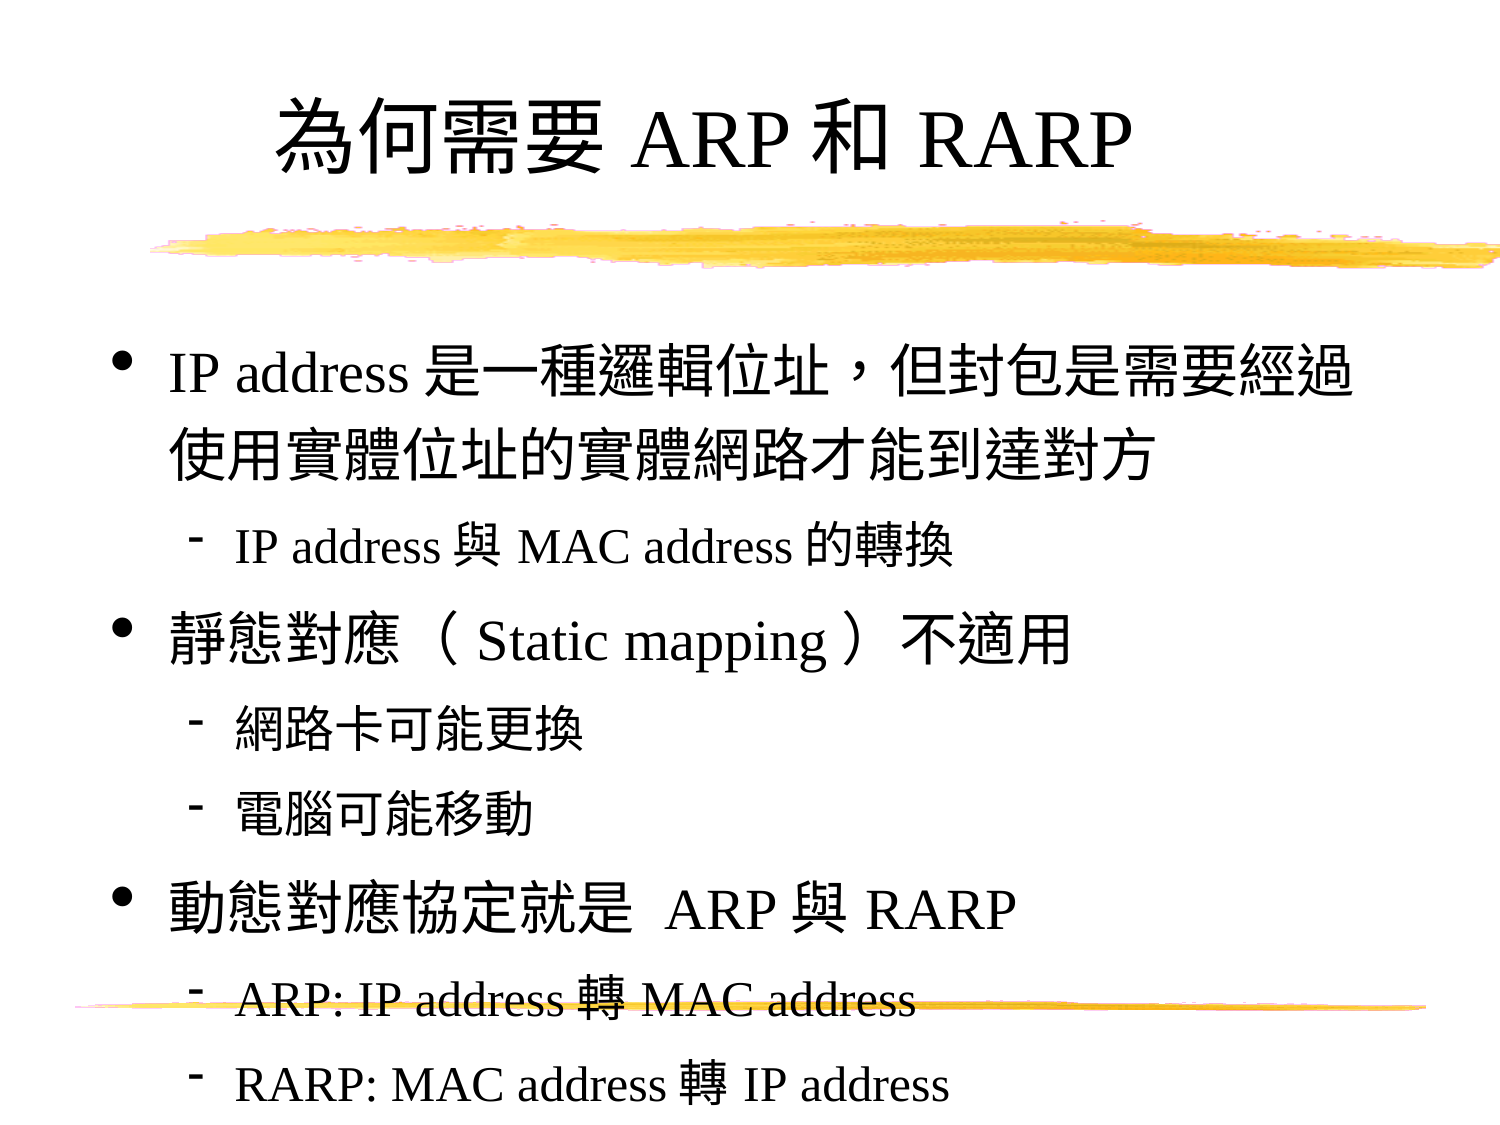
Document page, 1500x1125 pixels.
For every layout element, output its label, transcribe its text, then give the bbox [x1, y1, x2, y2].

picture [836, 999, 842, 1013]
picture [420, 1004, 429, 1013]
picture [795, 999, 806, 1013]
picture [260, 999, 276, 1013]
picture [443, 999, 454, 1013]
picture [384, 999, 429, 1013]
picture [785, 999, 792, 1013]
picture [241, 1005, 260, 1013]
picture [459, 999, 465, 1013]
picture [280, 1002, 293, 1013]
picture [509, 999, 539, 1013]
picture [903, 999, 1426, 1013]
picture [313, 999, 363, 1013]
picture [433, 999, 440, 1013]
picture [150, 215, 1500, 279]
picture [679, 999, 694, 1013]
picture [604, 1009, 614, 1013]
picture [692, 1005, 711, 1013]
picture [484, 999, 491, 1013]
picture [590, 999, 646, 1013]
picture [291, 999, 309, 1013]
picture [811, 999, 817, 1013]
picture [663, 999, 674, 1013]
title 為何需要ARP和RARP [66, 44, 1342, 218]
list IP address是一種邏輯位址，但封包是需要經過使用實體位址的實體網路才能到達對方 IP address與MAC address的轉換 靜態對應（Static mapping）不適用 網路卡可能更換 電腦可能移動 動態對應協定就是 ARP與RARP ARP: IP address轉MAC address RARP: MAC address轉IP address [112, 324, 1388, 996]
picture [590, 1009, 603, 1013]
picture [495, 999, 507, 1013]
picture [772, 1004, 781, 1013]
picture [368, 999, 380, 1013]
picture [861, 999, 892, 1013]
picture [531, 999, 559, 1013]
picture [711, 999, 728, 1013]
picture [551, 999, 587, 1013]
picture [468, 999, 479, 1013]
picture [648, 999, 659, 1013]
picture [728, 999, 781, 1013]
picture [884, 999, 911, 1013]
picture [846, 999, 859, 1013]
picture [658, 999, 666, 1007]
picture [820, 999, 831, 1013]
picture [75, 999, 243, 1013]
